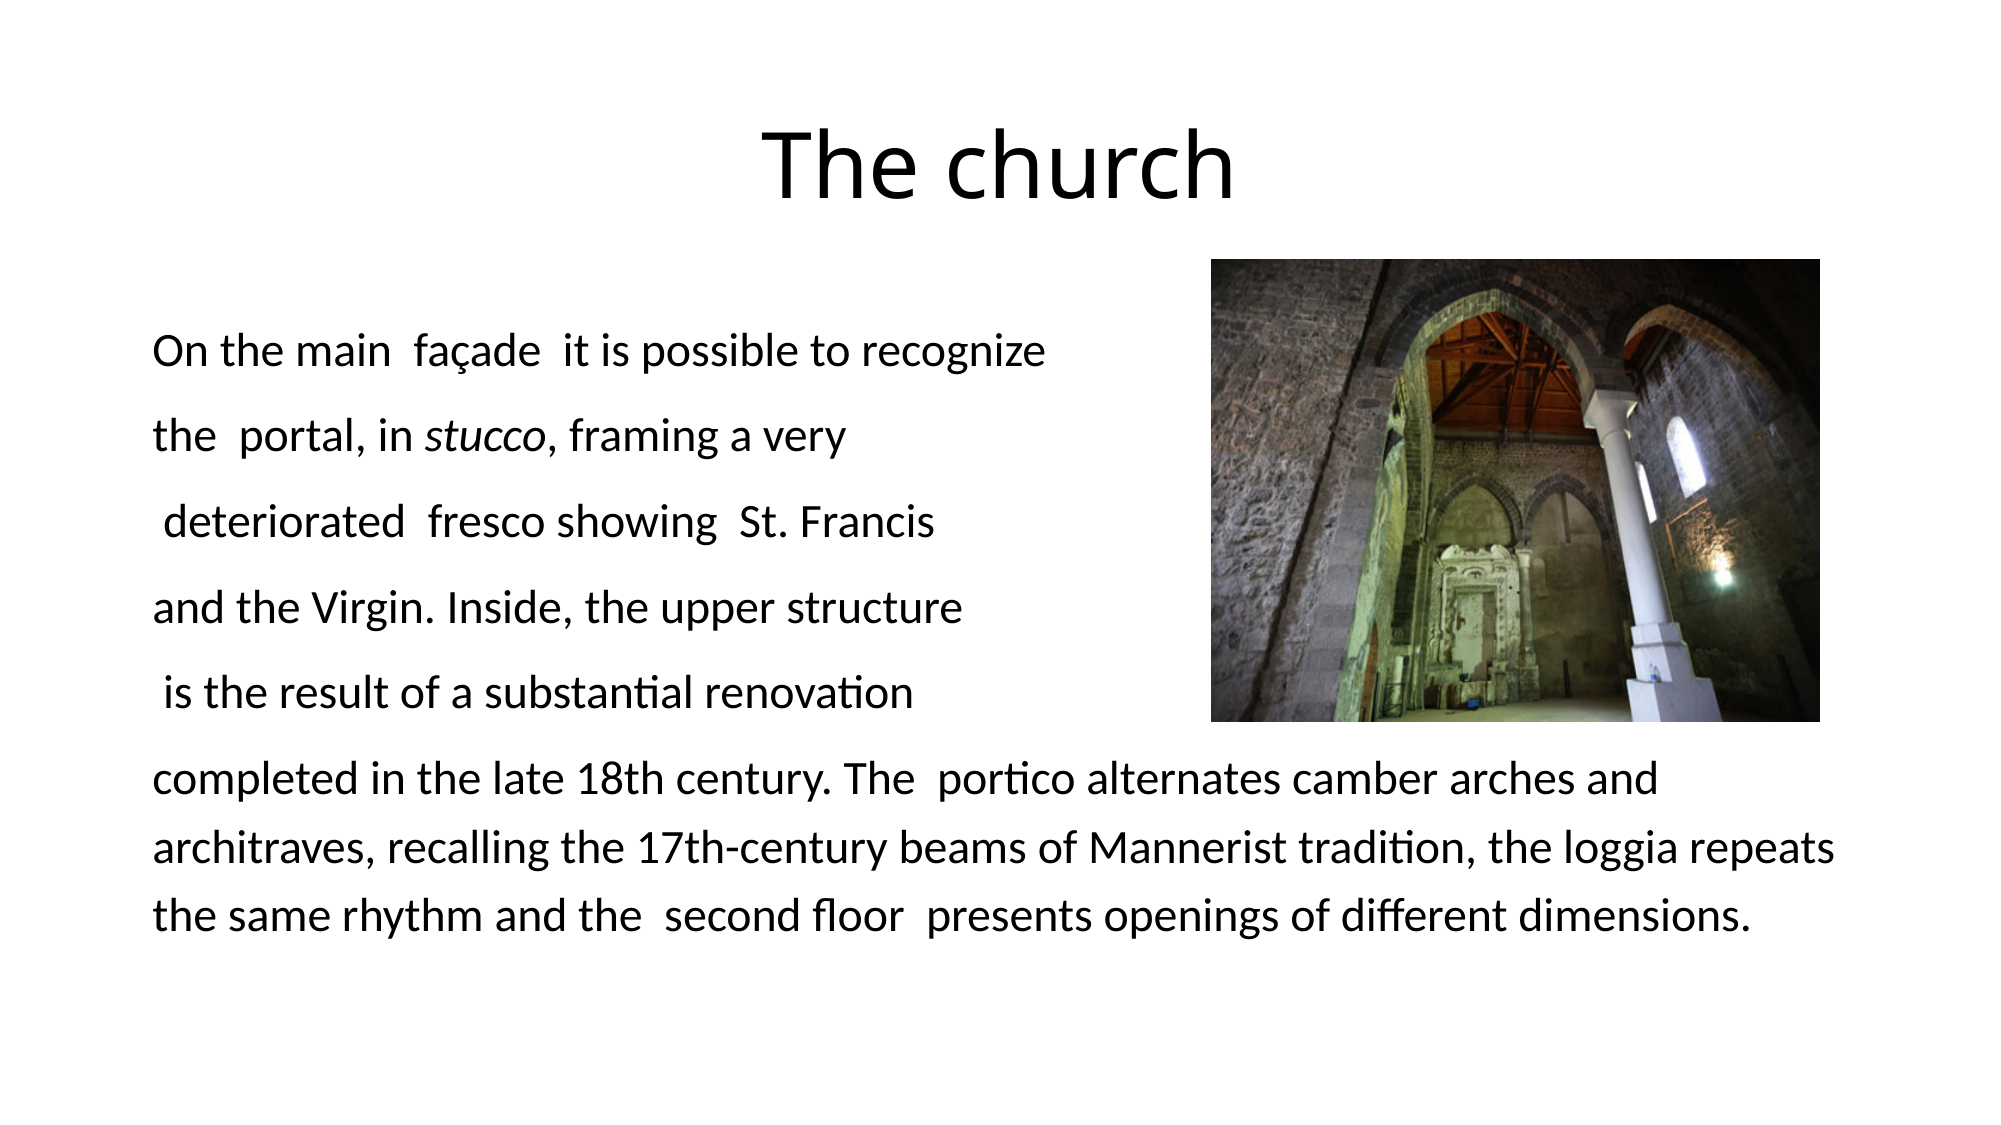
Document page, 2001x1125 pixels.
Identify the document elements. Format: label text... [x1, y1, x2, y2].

picture [1211, 259, 1820, 722]
title The church [137, 59, 1863, 278]
list On the main façade it is possible to recognize the portal, in stucco, framing a very deteriorated fresco showing St. Francis and the Virgin. Inside, the upper structure is the result of a substantial renovation completed in the late 18th century. The portico alternates camber arches and architraves, recalling the 17th-century beams of Mannerist tradition, the loggia repeats the same rhythm and the second floor presents openings of different dimensions. [137, 299, 1863, 1014]
